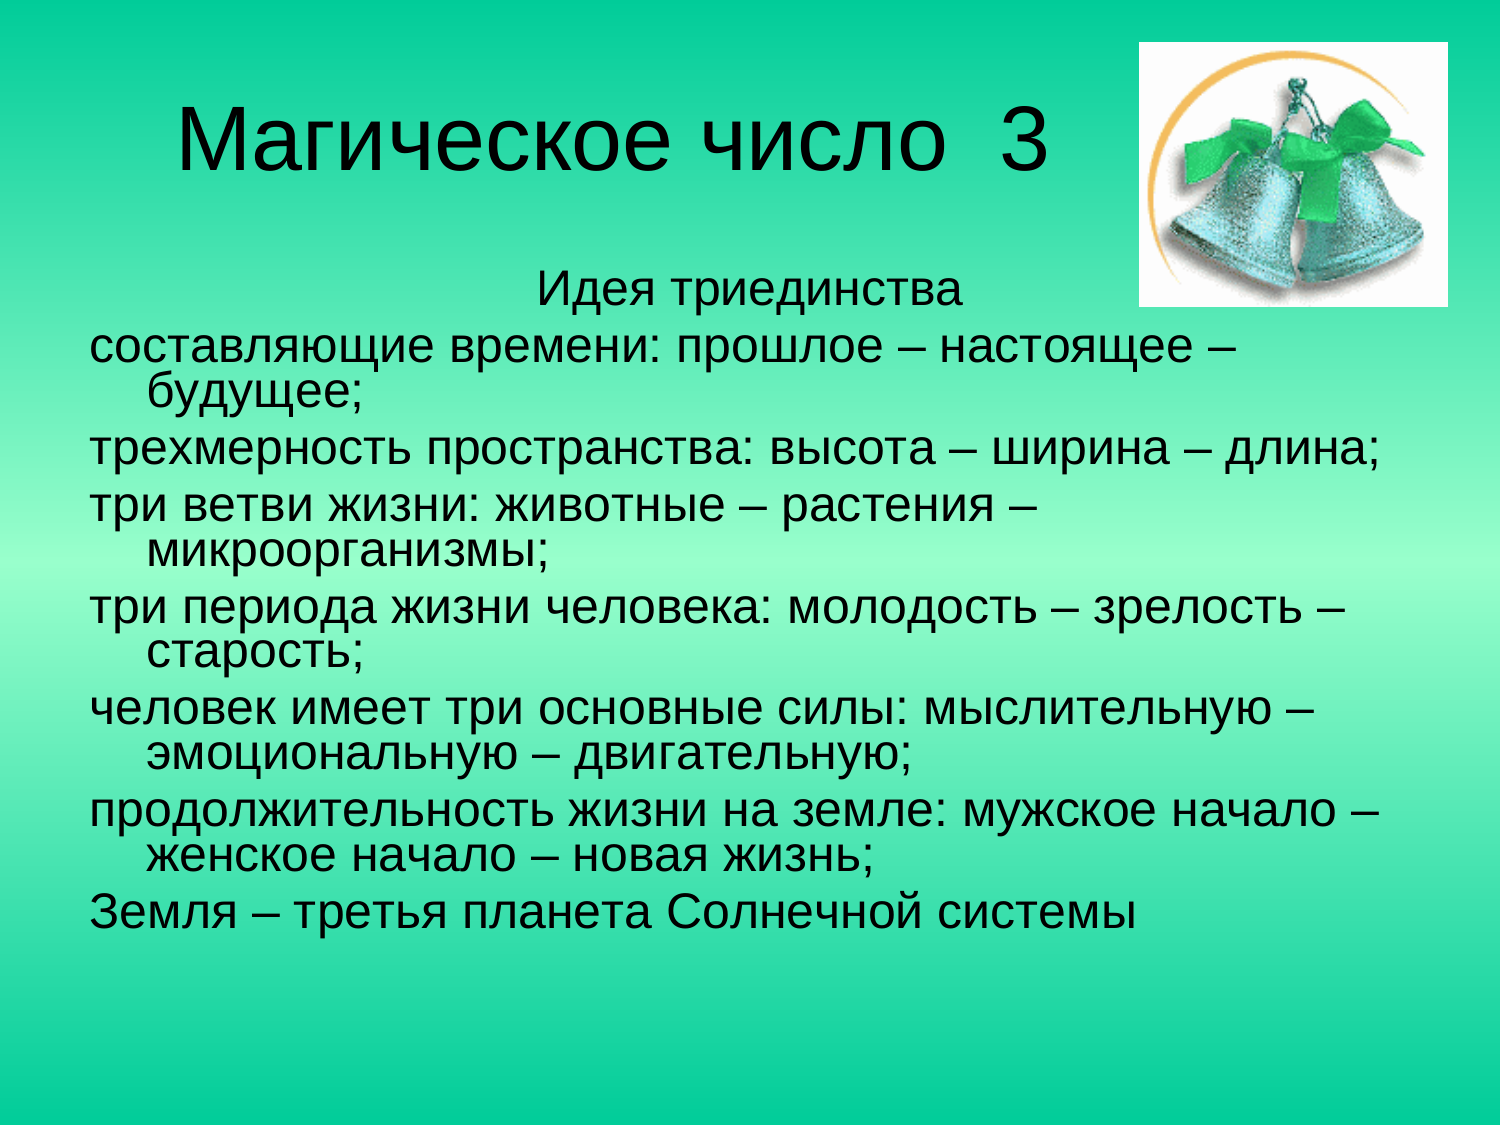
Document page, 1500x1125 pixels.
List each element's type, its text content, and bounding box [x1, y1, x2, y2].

list Идея триединства составляющие времени: прошлое – настоящее – будущее; трехмерность пространства: высота – ширина – длина; три ветви жизни: животные – растения – микроорганизмы; три периода жизни человека: молодость – зрелость – старость; человек имеет три основные силы: мыслительную – эмоциональную – двигательную; продолжительность жизни на земле: мужское начало – женское начало – новая жизнь; Земля – третья планета Солнечной системы [75, 262, 1426, 1097]
title Магическое число 3 [75, 45, 1152, 233]
picture [1139, 42, 1448, 307]
